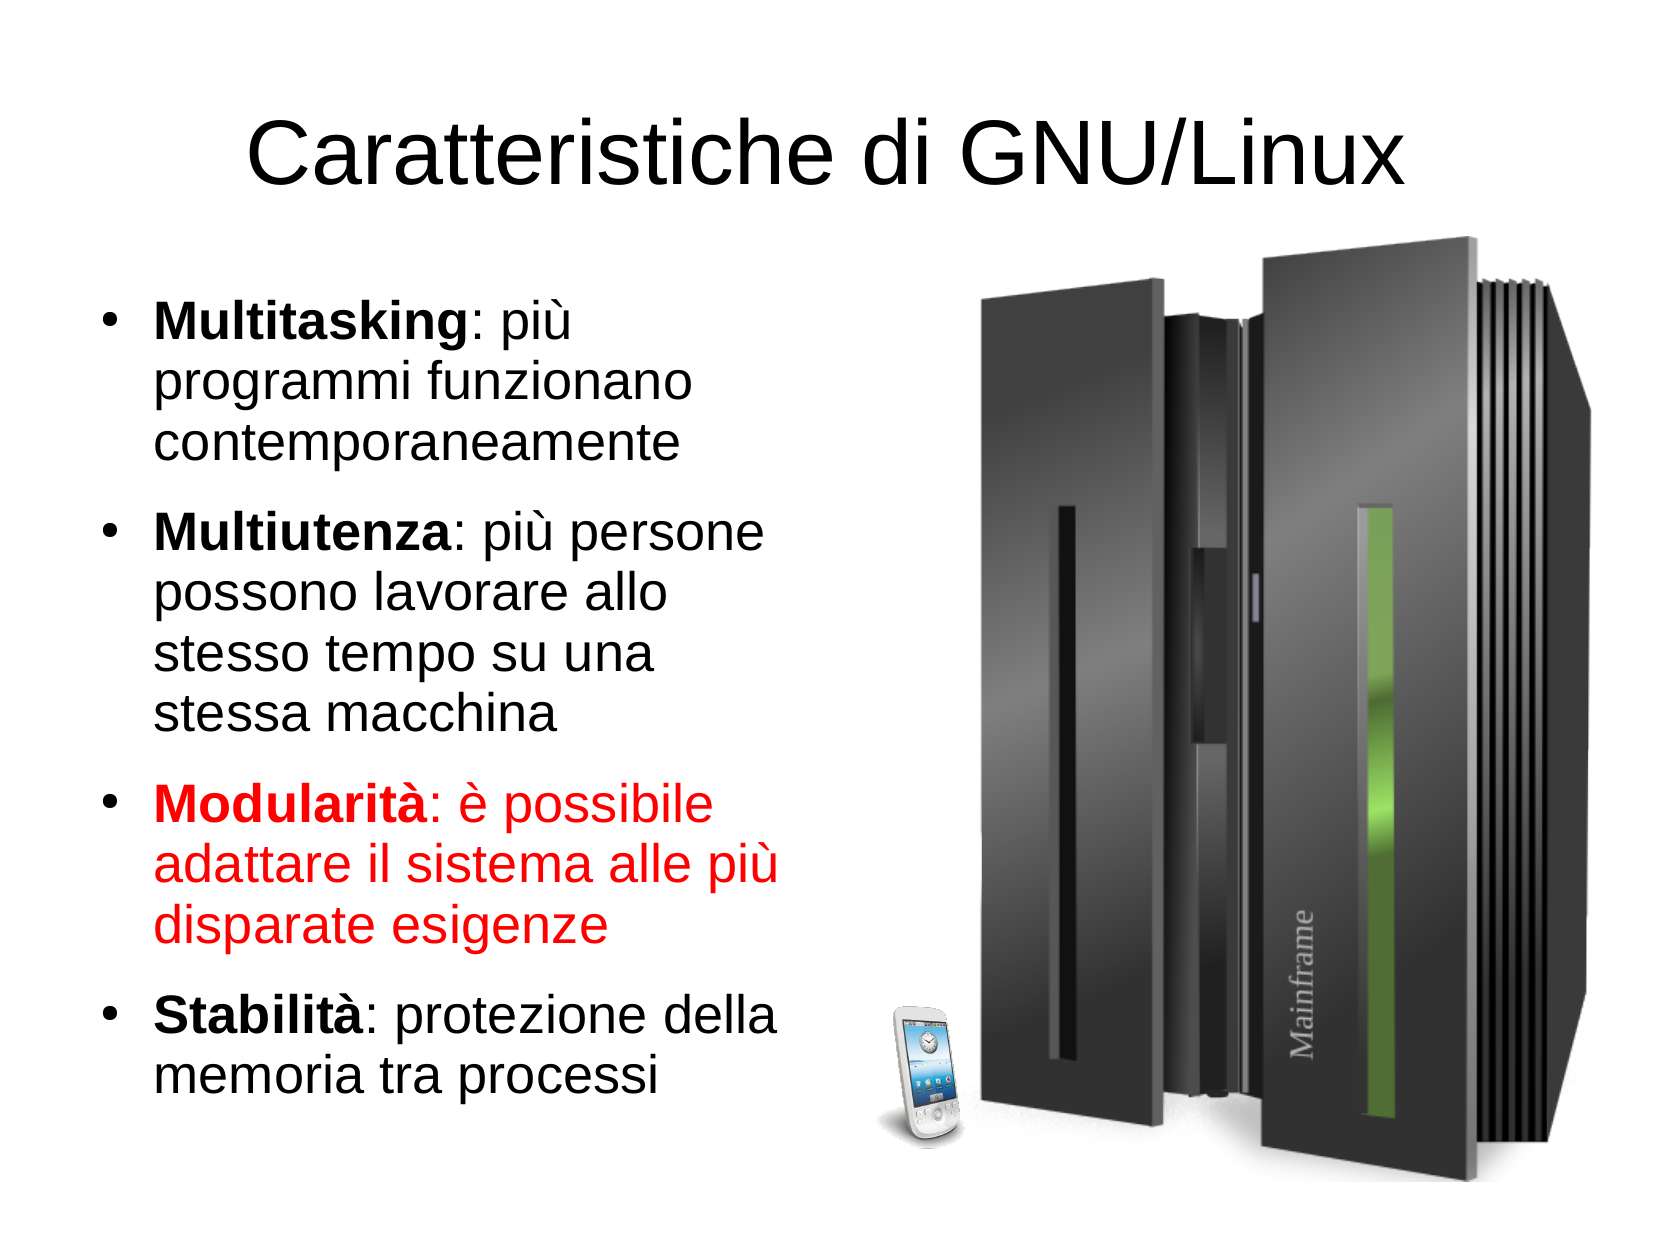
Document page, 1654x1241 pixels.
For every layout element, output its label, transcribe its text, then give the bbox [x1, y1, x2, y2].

list Multitasking: più programmi funzionano contemporaneamente Multiutenza: più persone possono lavorare allo stesso tempo su una stessa macchina Modularità: è possibile adattare il sistema alle più disparate esigenze Stabilità: protezione della memoria tra processi [82, 290, 809, 1106]
picture [837, 236, 1630, 1182]
title Caratteristiche di GNU/Linux [82, 56, 1571, 250]
